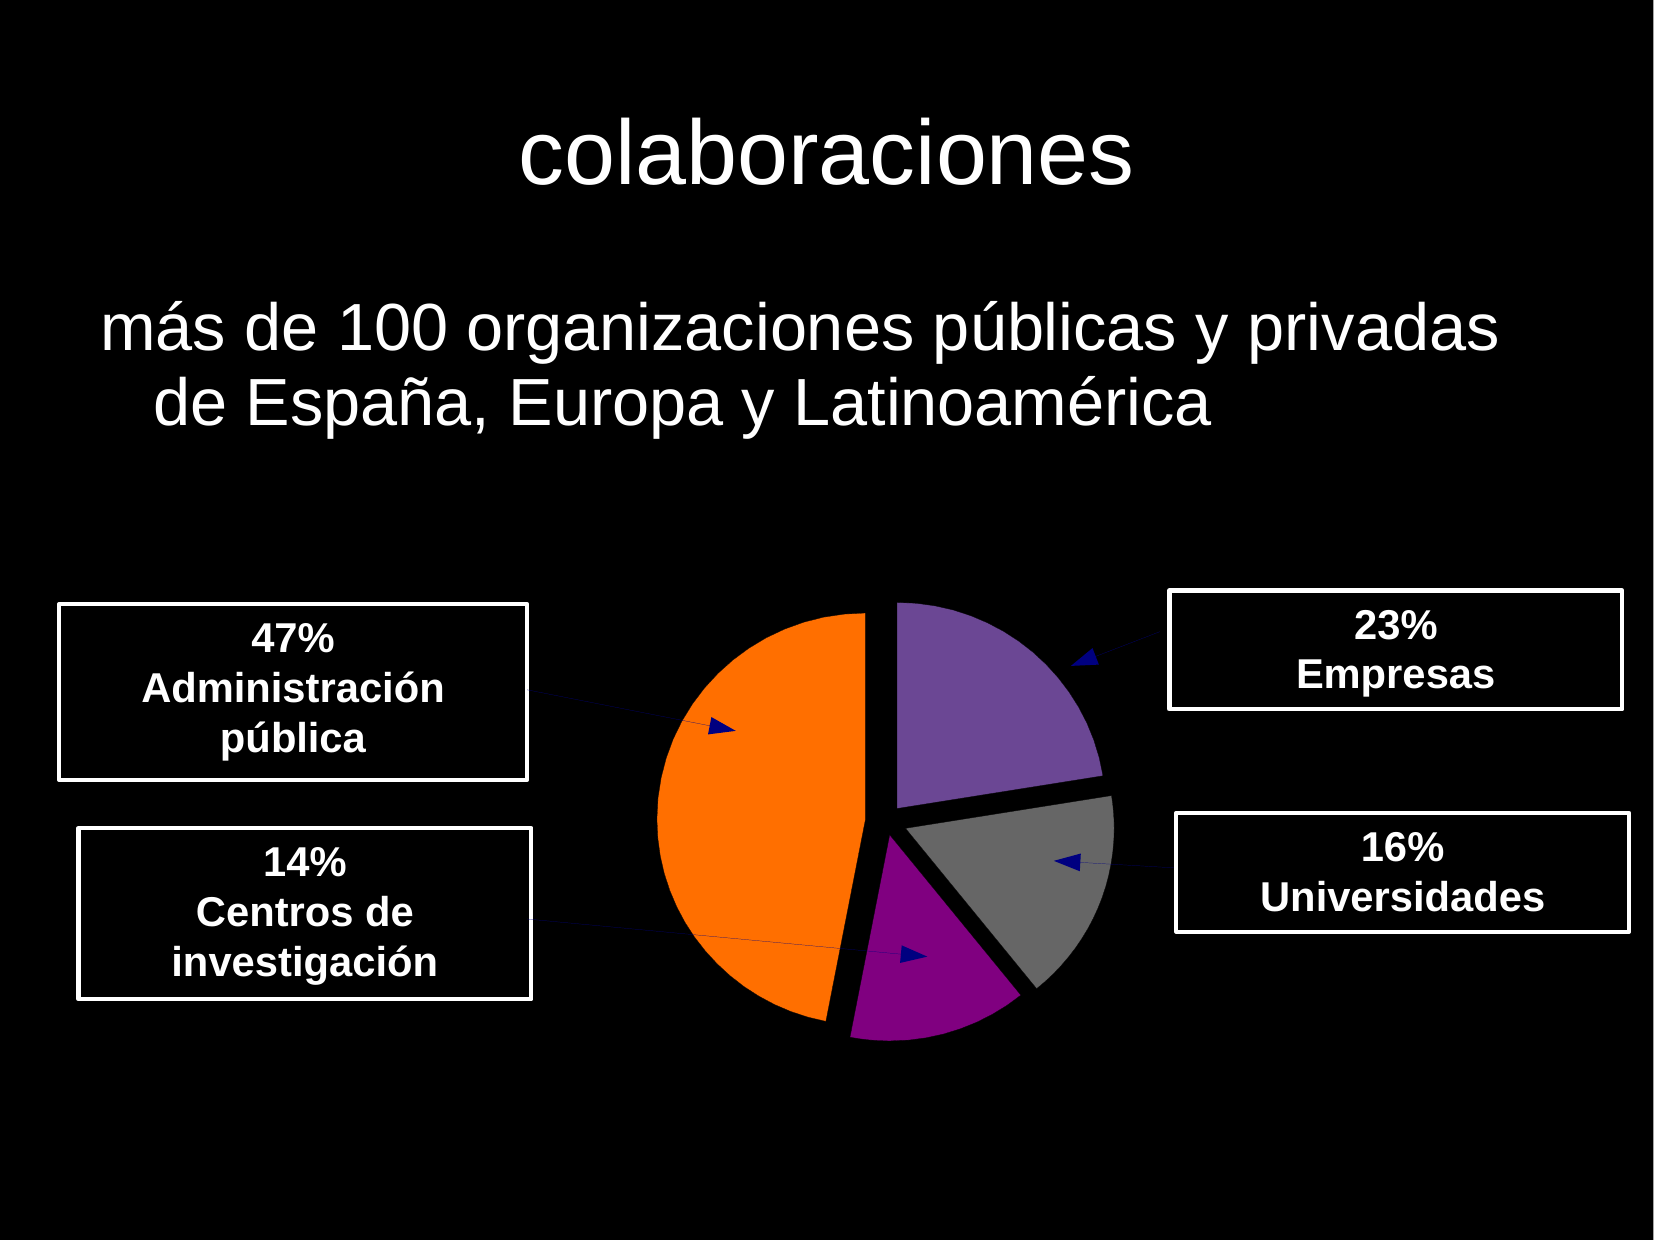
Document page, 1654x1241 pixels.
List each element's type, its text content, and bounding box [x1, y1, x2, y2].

text_box 14% Centros de investigación [78, 828, 532, 1086]
picture [656, 602, 1116, 1043]
text_box [403, 728, 415, 821]
title colaboraciones [82, 56, 1571, 250]
text_box 47% Administración pública [59, 604, 528, 778]
text_box 23% Empresas [1169, 590, 1623, 762]
text_box 16% Universidades [1176, 812, 1630, 985]
list más de 100 organizaciones públicas y privadas de España, Europa y Latinoamérica [82, 290, 1571, 473]
